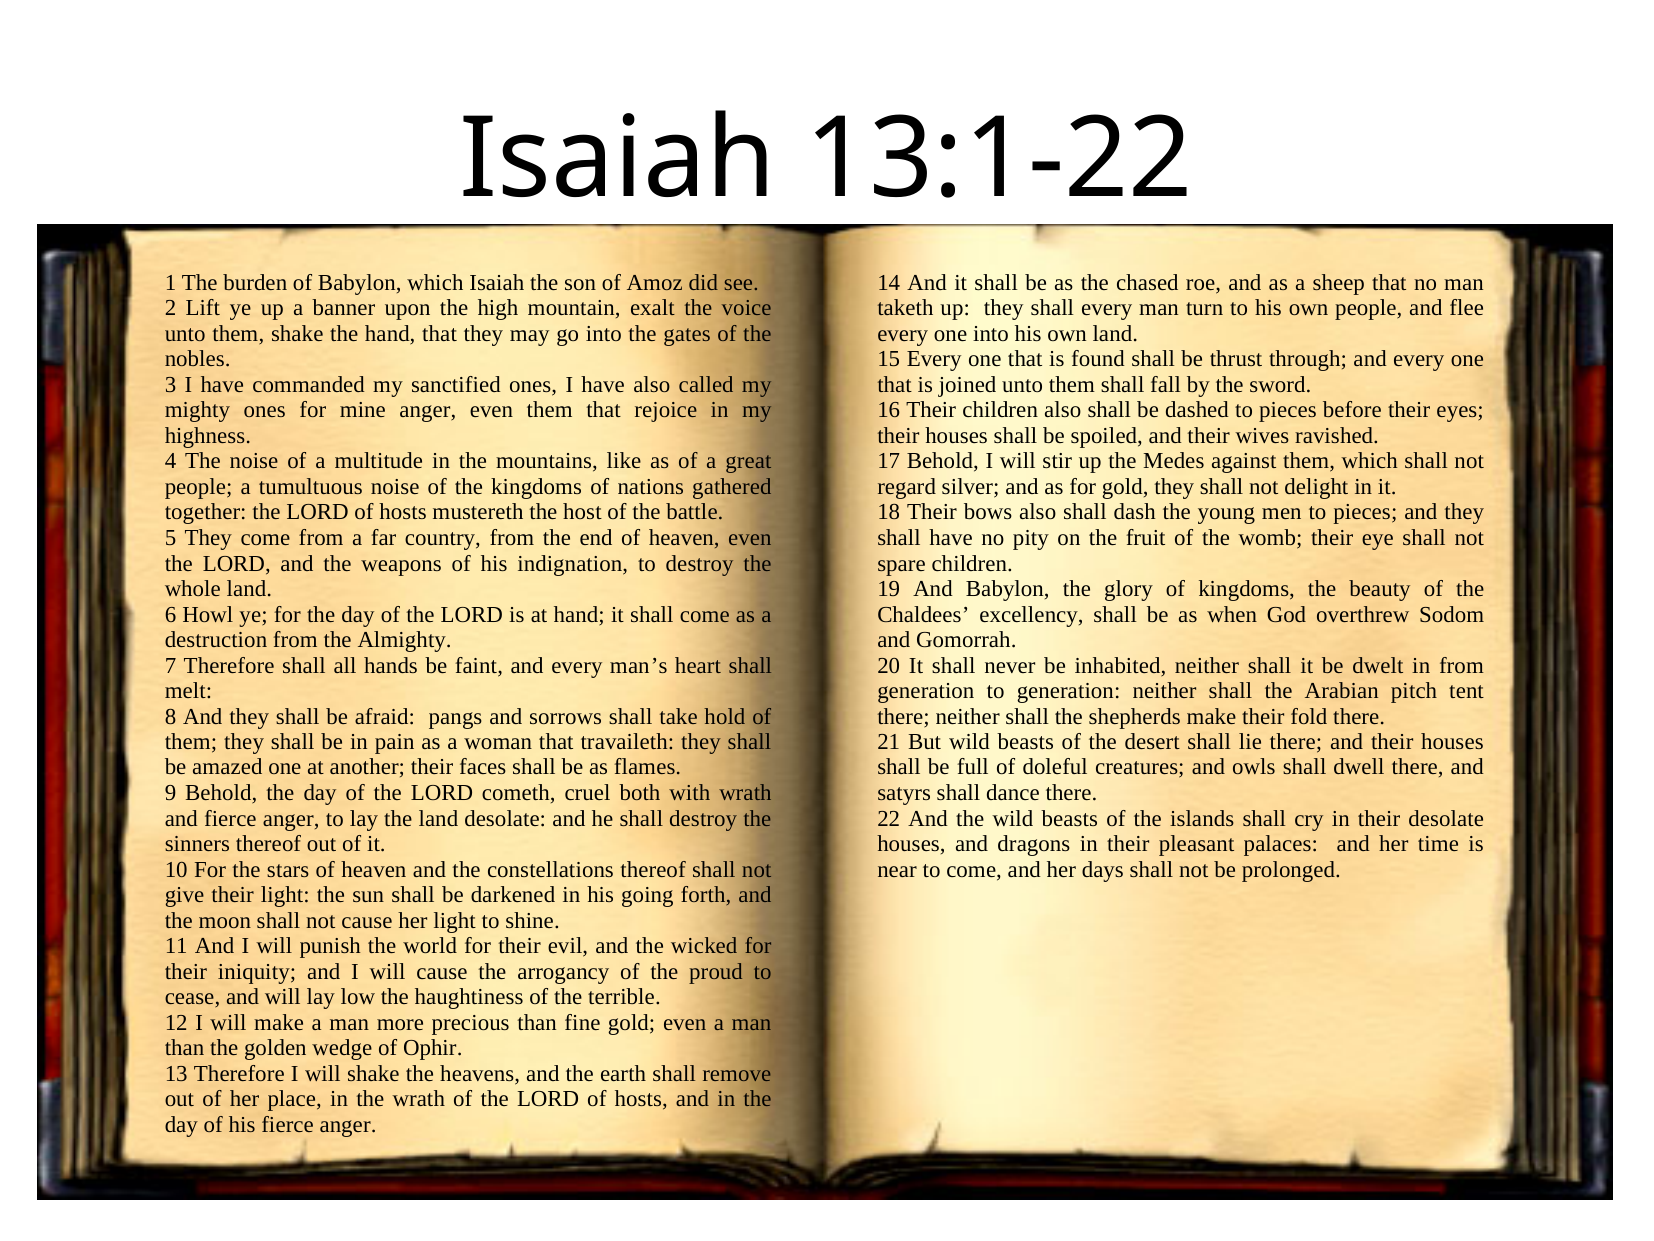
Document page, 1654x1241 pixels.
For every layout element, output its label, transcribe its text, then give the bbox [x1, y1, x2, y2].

picture [37, 224, 1613, 1201]
title Isaiah 13:1-22 [82, 49, 1571, 224]
text_box 14 And it shall be as the chased roe, and as a sheep that no man taketh up: they shall every man turn to his own people, and flee every one into his own land. 15 Every one that is found shall be thrust through; and every one that is joined unto them shall fall by the sword. 16 Their children also shall be dashed to pieces before their eyes; their houses shall be spoiled, and their wives ravished. 17 Behold, I will stir up the Medes against them, which shall not regard silver; and as for gold, they shall not delight in it. 18 Their bows also shall dash the young men to pieces; and they shall have no pity on the fruit of the womb; their eye shall not spare children. 19 And Babylon, the glory of kingdoms, the beauty of the Chaldees’ excellency, shall be as when God overthrew Sodom and Gomorrah. 20 It shall never be inhabited, neither shall it be dwelt in from generation to generation: neither shall the Arabian pitch tent there; neither shall the shepherds make their fold there. 21 But wild beasts of the desert shall lie there; and their houses shall be full of doleful creatures; and owls shall dwell there, and satyrs shall dance there. 22 And the wild beasts of the islands shall cry in their desolate houses, and dragons in their pleasant palaces: and her time is near to come, and her days shall not be prolonged. [862, 262, 1501, 890]
text_box 1 The burden of Babylon, which Isaiah the son of Amoz did see. 2 Lift ye up a banner upon the high mountain, exalt the voice unto them, shake the hand, that they may go into the gates of the nobles. 3 I have commanded my sanctified ones, I have also called my mighty ones for mine anger, even them that rejoice in my highness. 4 The noise of a multitude in the mountains, like as of a great people; a tumultuous noise of the kingdoms of nations gathered together: the LORD of hosts mustereth the host of the battle. 5 They come from a far country, from the end of heaven, even the LORD, and the weapons of his indignation, to destroy the whole land. 6 Howl ye; for the day of the LORD is at hand; it shall come as a destruction from the Almighty. 7 Therefore shall all hands be faint, and every man’s heart shall melt: 8 And they shall be afraid: pangs and sorrows shall take hold of them; they shall be in pain as a woman that travaileth: they shall be amazed one at another; their faces shall be as flames. 9 Behold, the day of the LORD cometh, cruel both with wrath and fierce anger, to lay the land desolate: and he shall destroy the sinners thereof out of it. 10 For the stars of heaven and the constellations thereof shall not give their light: the sun shall be darkened in his going forth, and the moon shall not cause her light to shine. 11 And I will punish the world for their evil, and the wicked for their iniquity; and I will cause the arrogancy of the proud to cease, and will lay low the haughtiness of the terrible. 12 I will make a man more precious than fine gold; even a man than the golden wedge of Ophir. 13 Therefore I will shake the heavens, and the earth shall remove out of her place, in the wrath of the LORD of hosts, and in the day of his fierce anger. [150, 262, 788, 1145]
